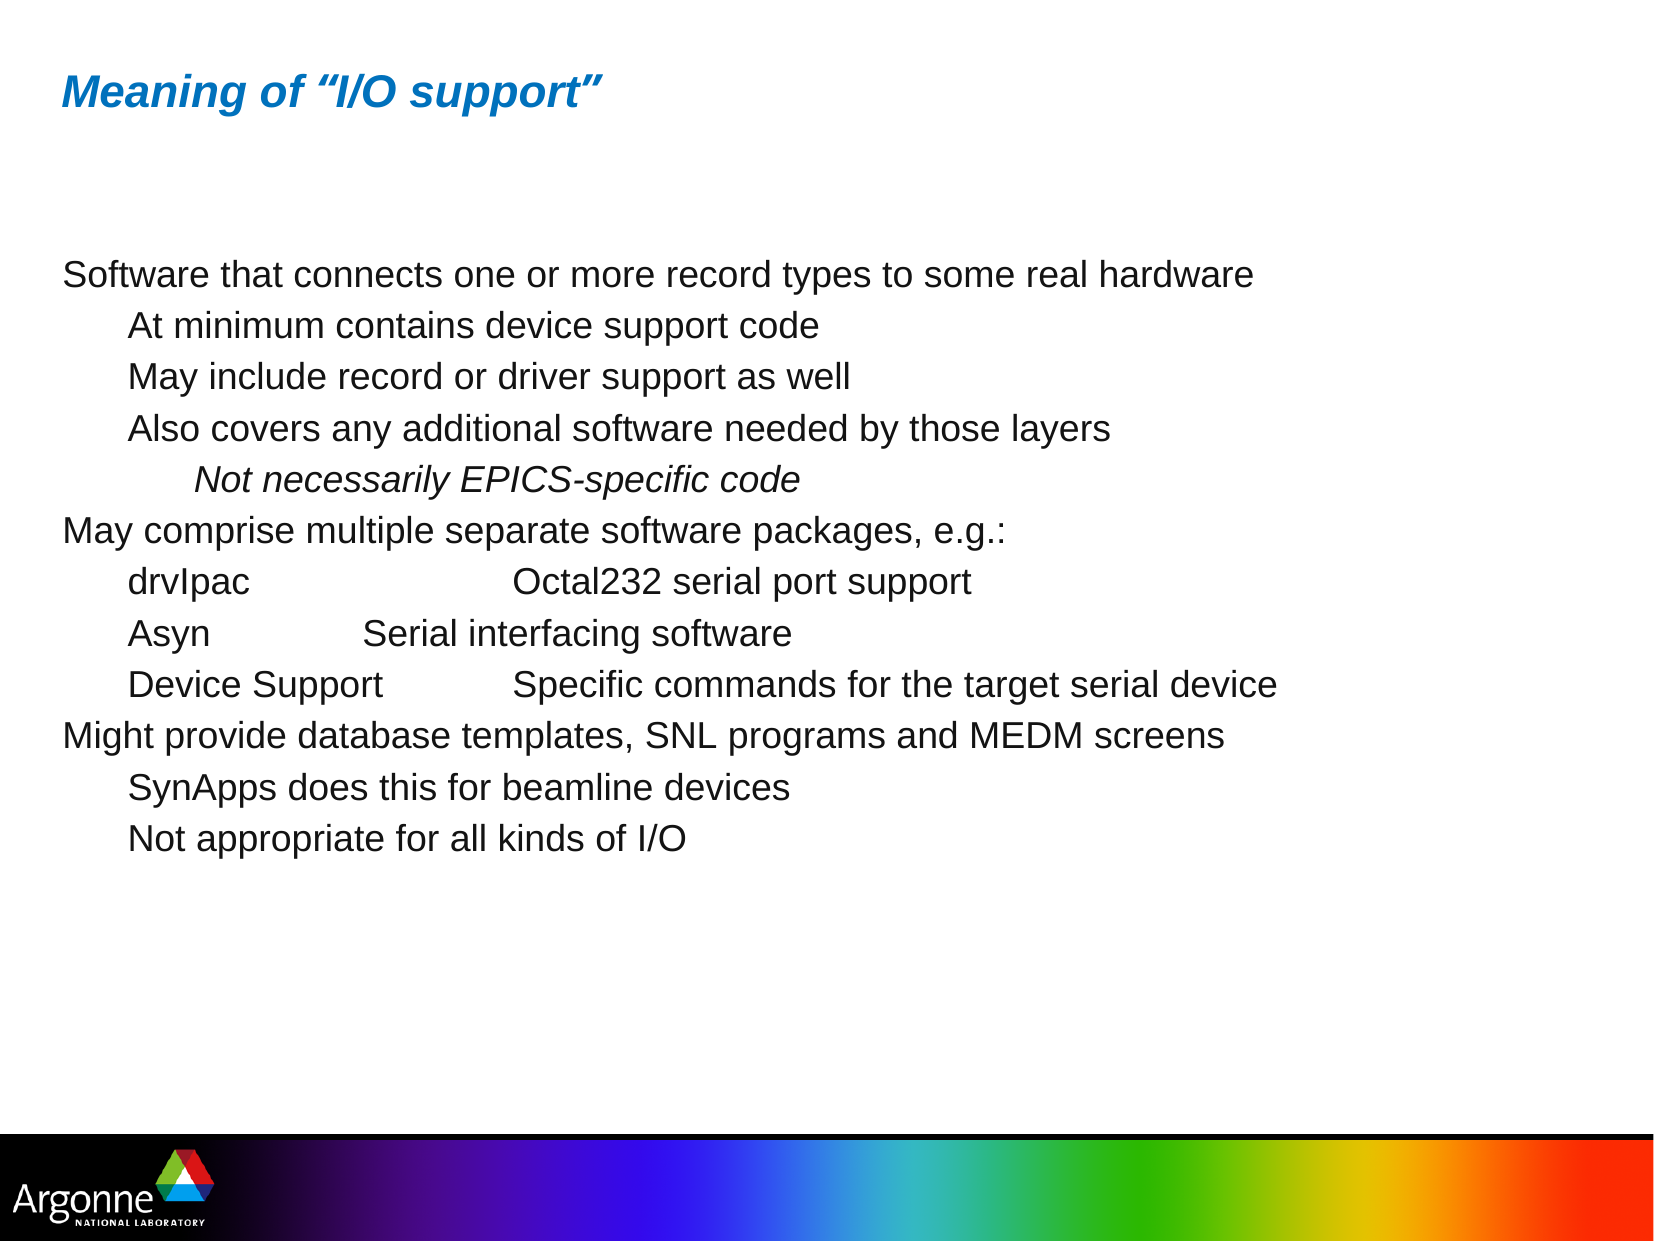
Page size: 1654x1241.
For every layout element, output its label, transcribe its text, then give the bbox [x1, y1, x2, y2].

picture [0, 1134, 1654, 1241]
list Software that connects one or more record types to some real hardware At minimum contains device support code May include record or driver support as well Also covers any additional software needed by those layers Not necessarily EPICS-specific code May comprise multiple separate software packages, e.g.: drvIpac Octal232 serial port support Asyn Serial interfacing software Device Support Specific commands for the target serial device Might provide database templates, SNL programs and MEDM screens SynApps does this for beamline devices Not appropriate for all kinds of I/O [62, 253, 1498, 1025]
title Meaning of “I/O support” [61, 56, 1500, 126]
